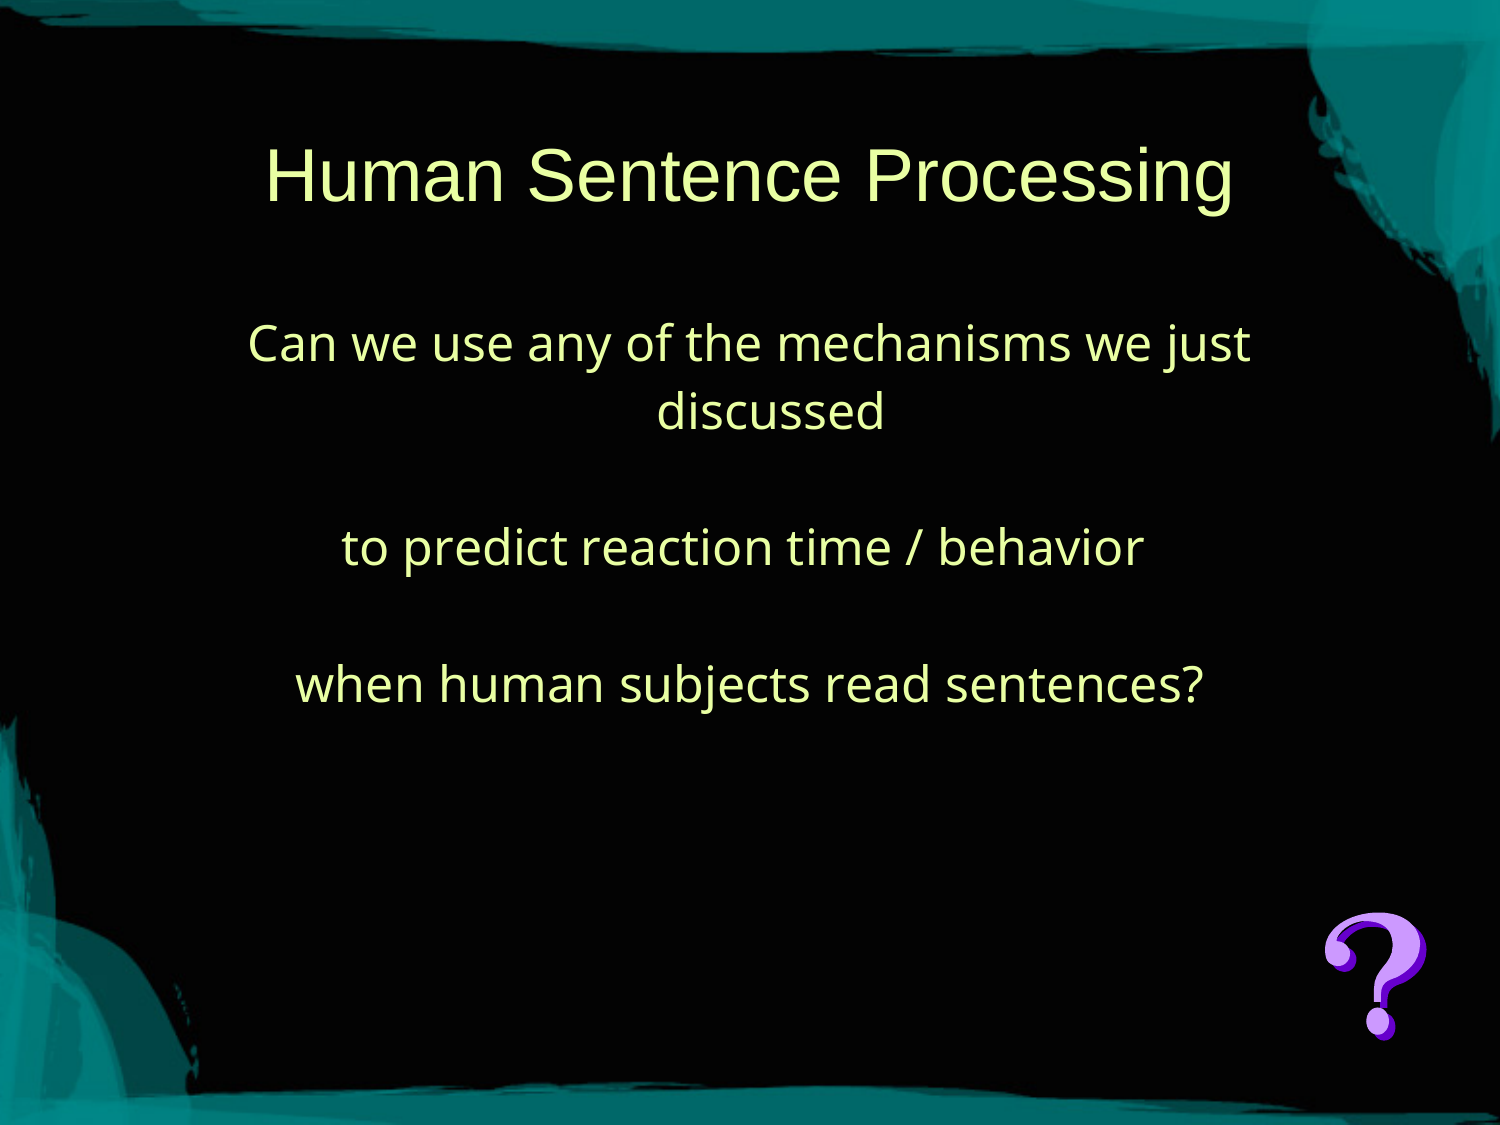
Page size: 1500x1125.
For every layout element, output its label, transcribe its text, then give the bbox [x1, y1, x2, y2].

list Can we use any of the mechanisms we just discussed to predict reaction time / behavior when human subjects read sentences? [112, 299, 1388, 1000]
picture [0, 0, 1500, 1125]
title Human Sentence Processing [112, 87, 1388, 263]
